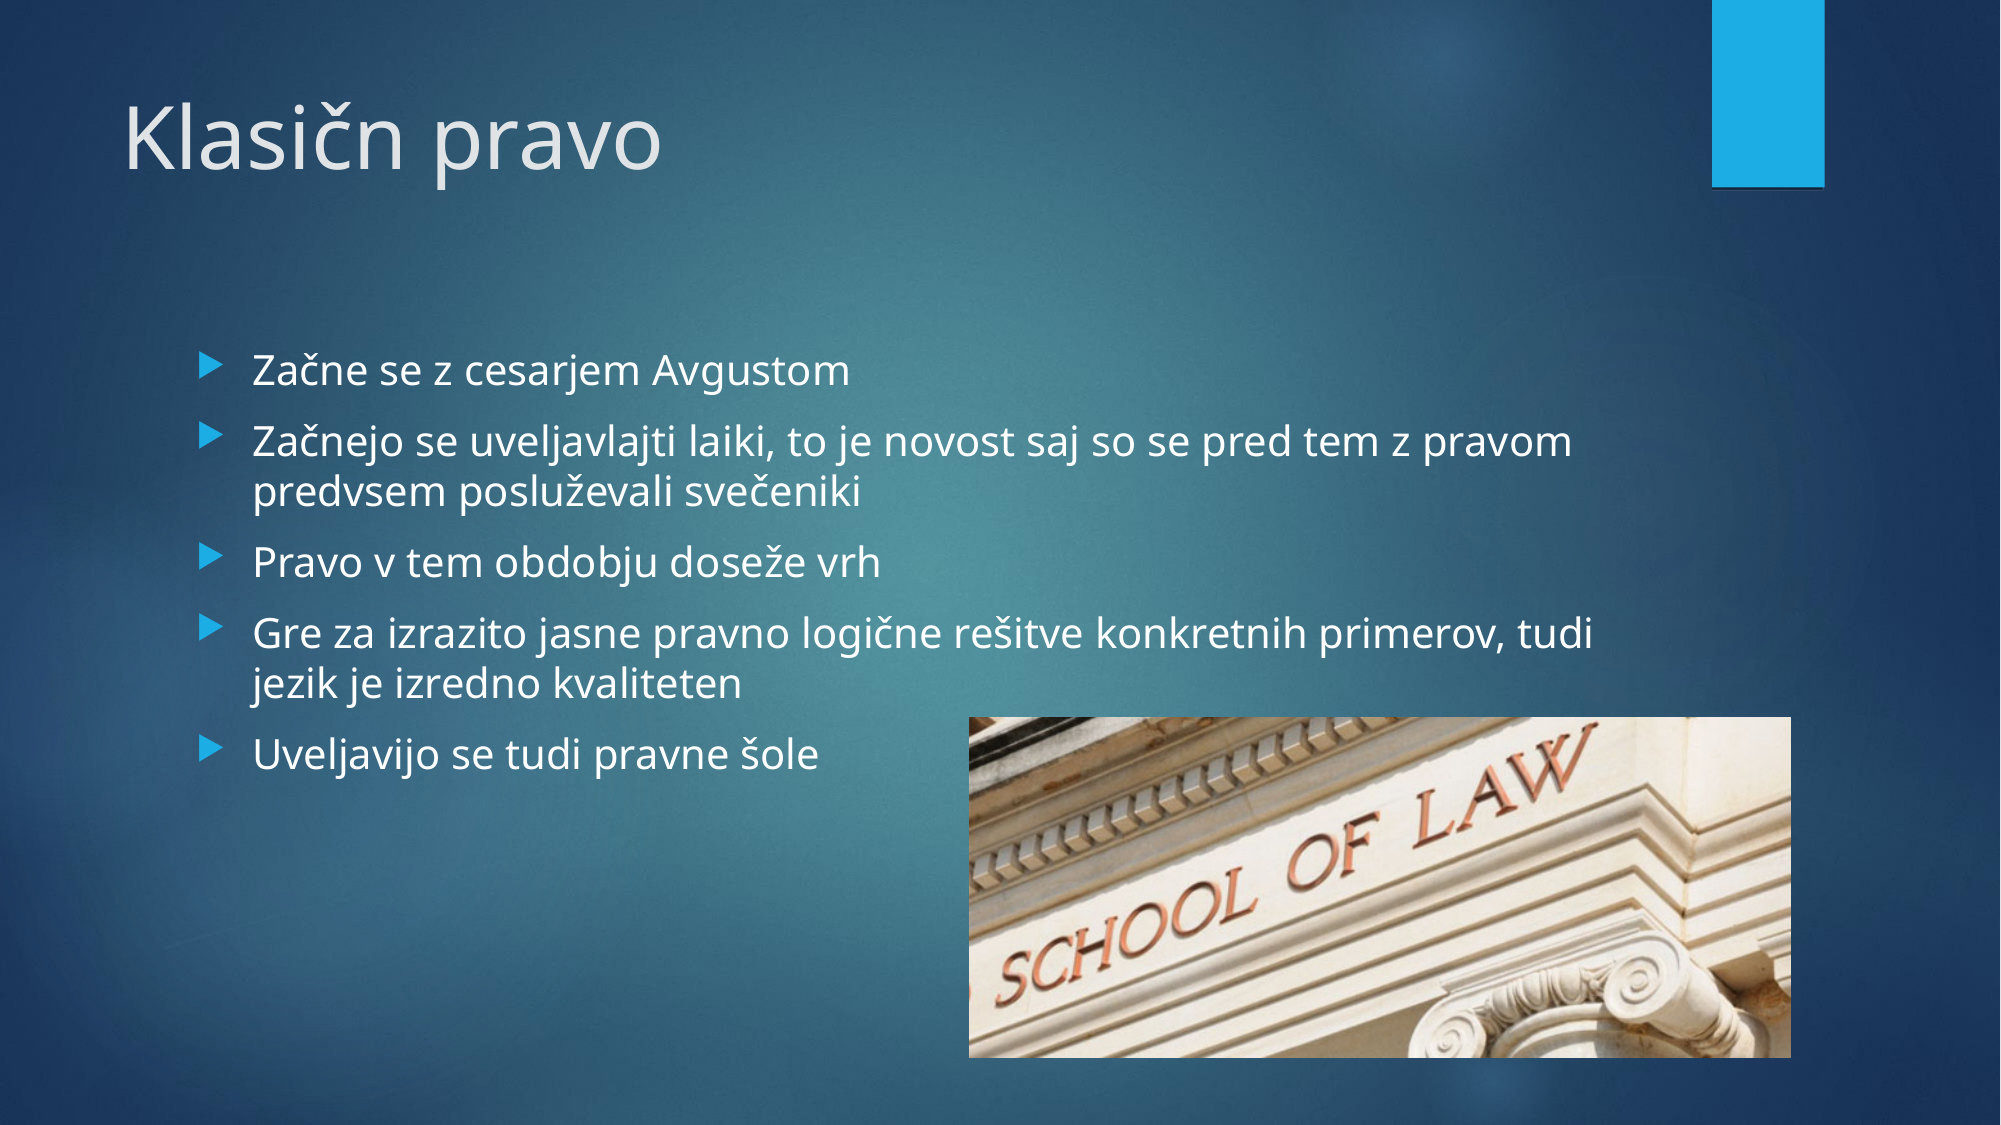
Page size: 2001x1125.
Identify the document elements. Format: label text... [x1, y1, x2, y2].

list Začne se z cesarjem Avgustom Začnejo se uveljavlajti laiki, to je novost saj so se pred tem z pravom predvsem posluževali svečeniki Pravo v tem obdobju doseže vrh Gre za izrazito jasne pravno logične rešitve konkretnih primerov, tudi jezik je izredno kvaliteten Uveljavijo se tudi pravne šole [181, 336, 1649, 1025]
picture [0, 0, 2001, 1125]
title Klasičn pravo [106, 74, 1649, 304]
